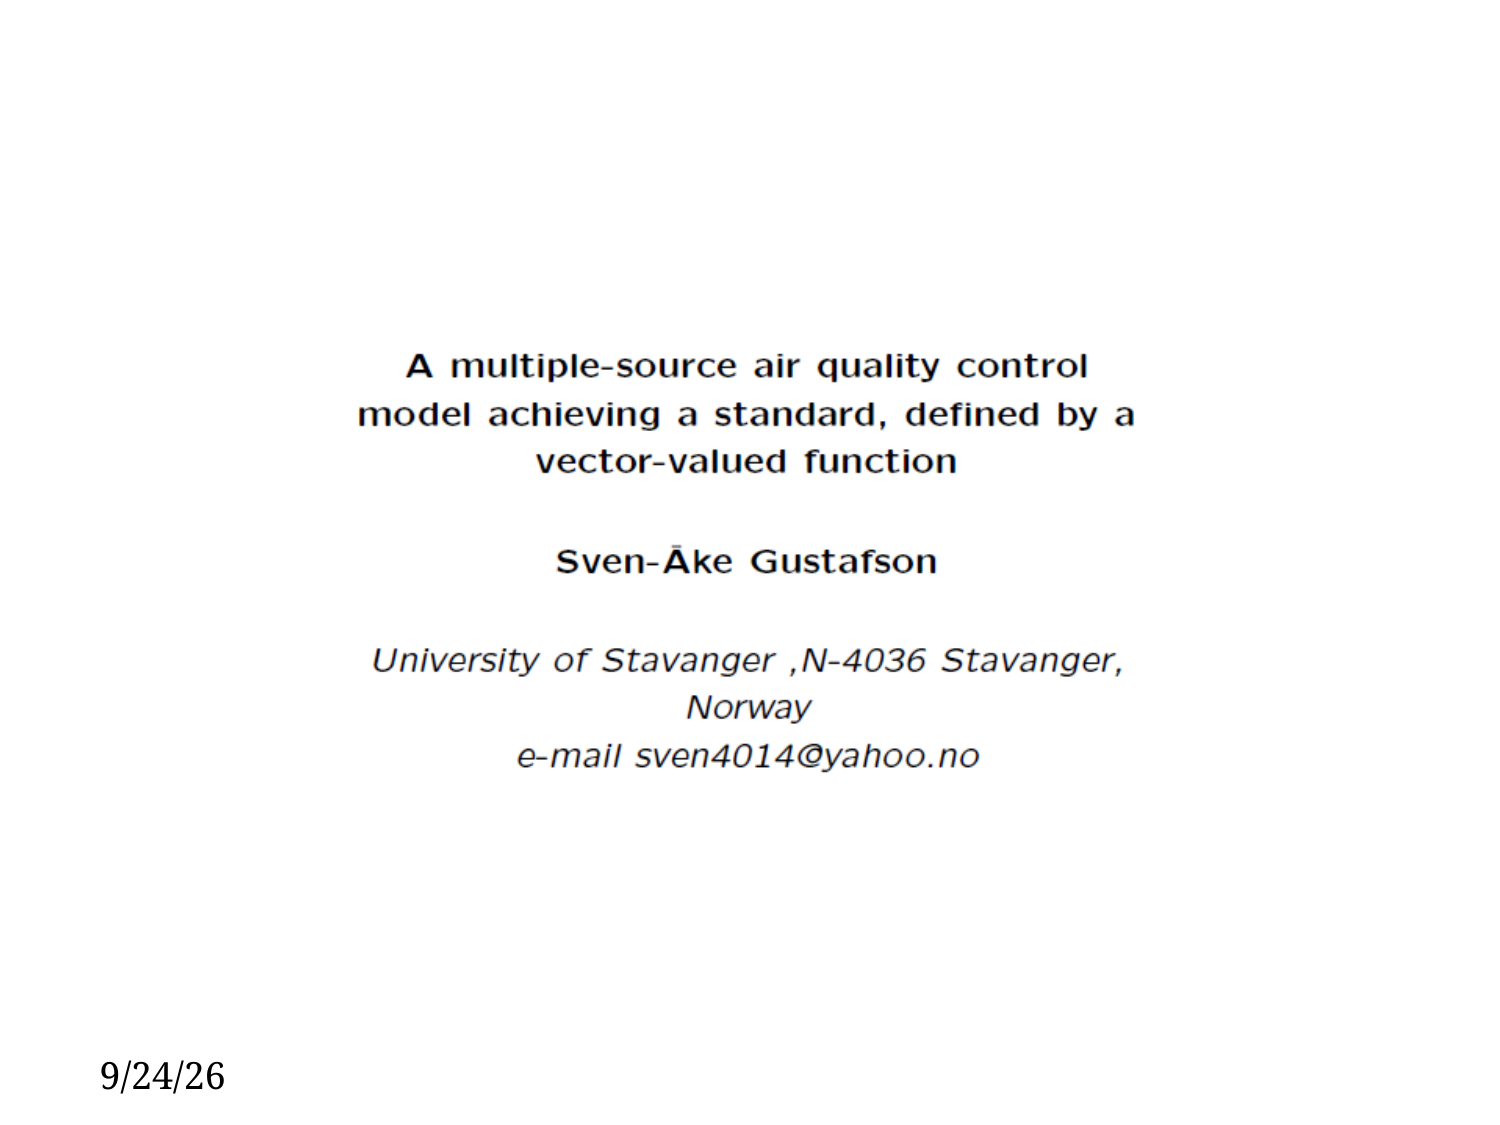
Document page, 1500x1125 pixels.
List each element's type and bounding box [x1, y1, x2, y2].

picture [319, 218, 1181, 907]
